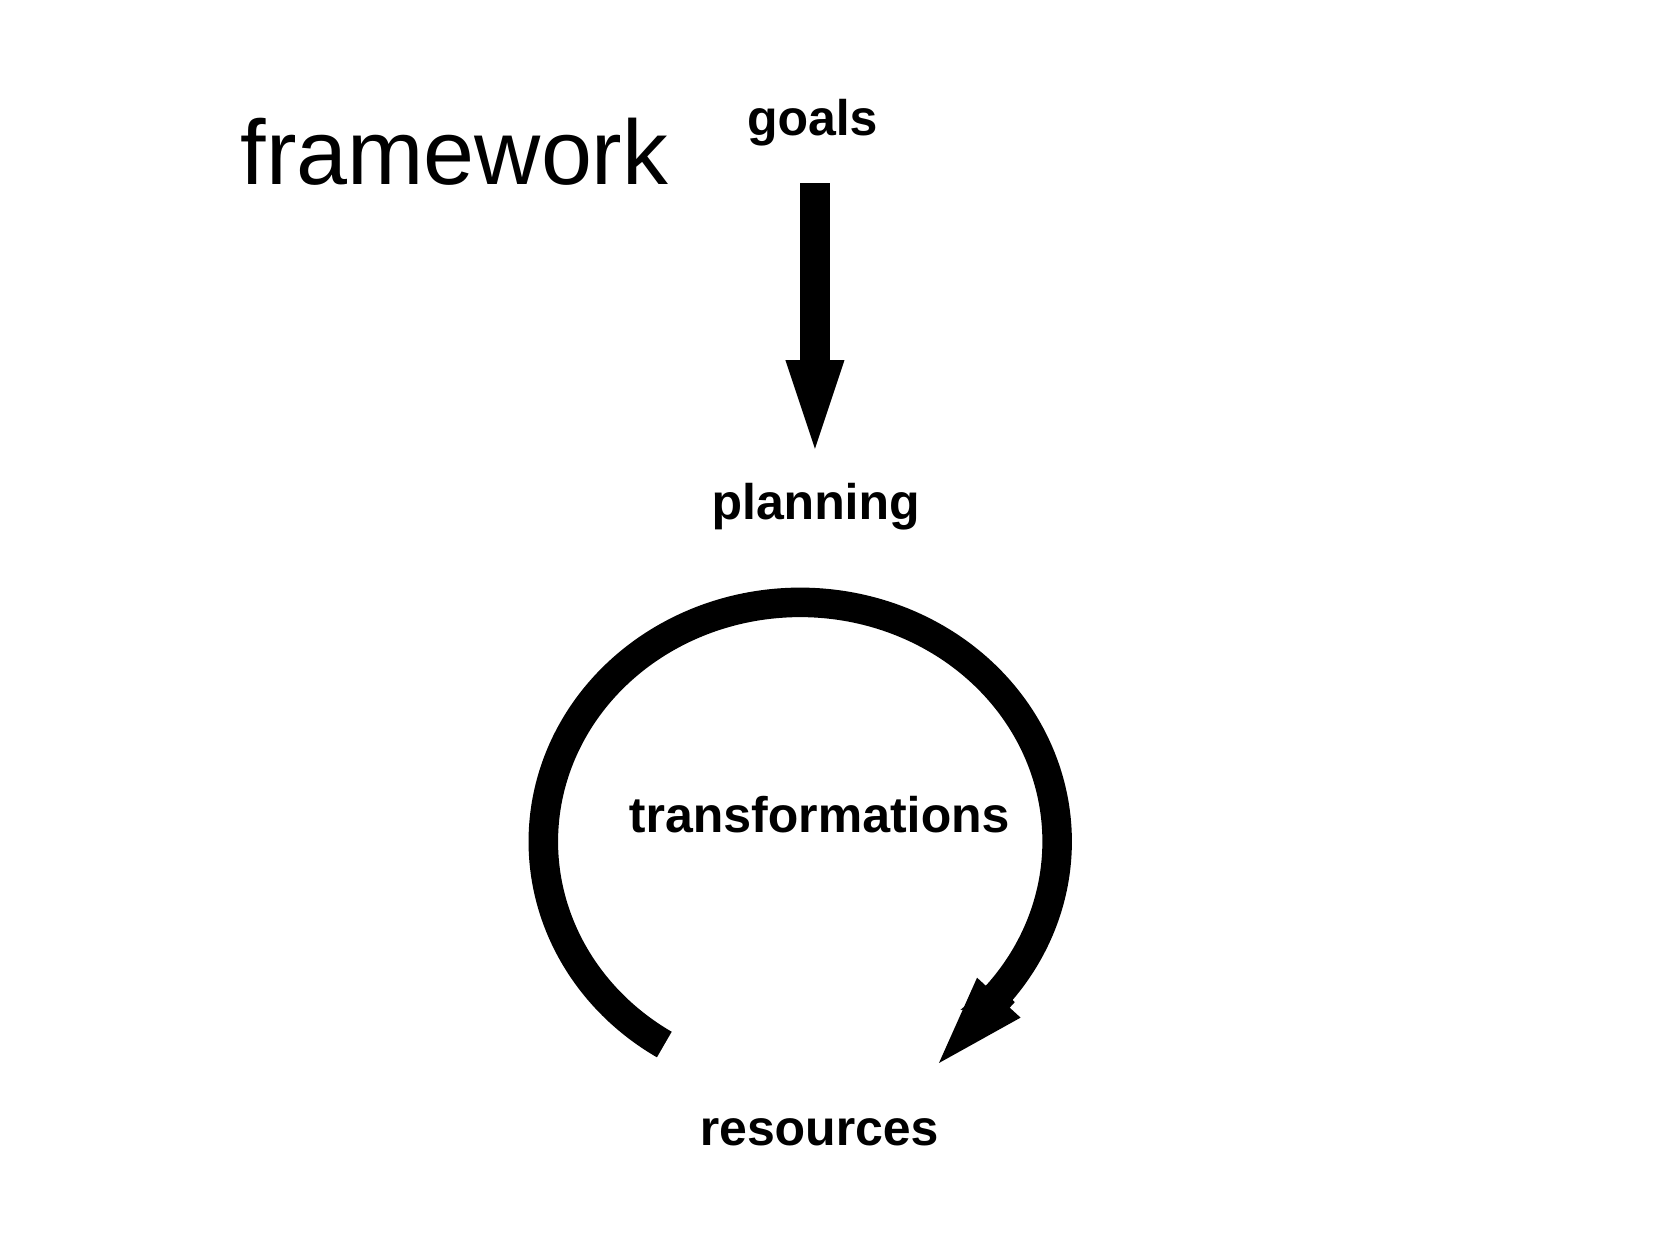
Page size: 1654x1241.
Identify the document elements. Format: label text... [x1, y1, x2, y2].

text_box resources [685, 1092, 954, 1164]
text_box planning [696, 466, 935, 538]
text_box goals [827, 82, 893, 154]
text_box transformations [614, 779, 1025, 851]
title framework [82, 56, 827, 250]
text_box [597, 871, 1164, 1220]
